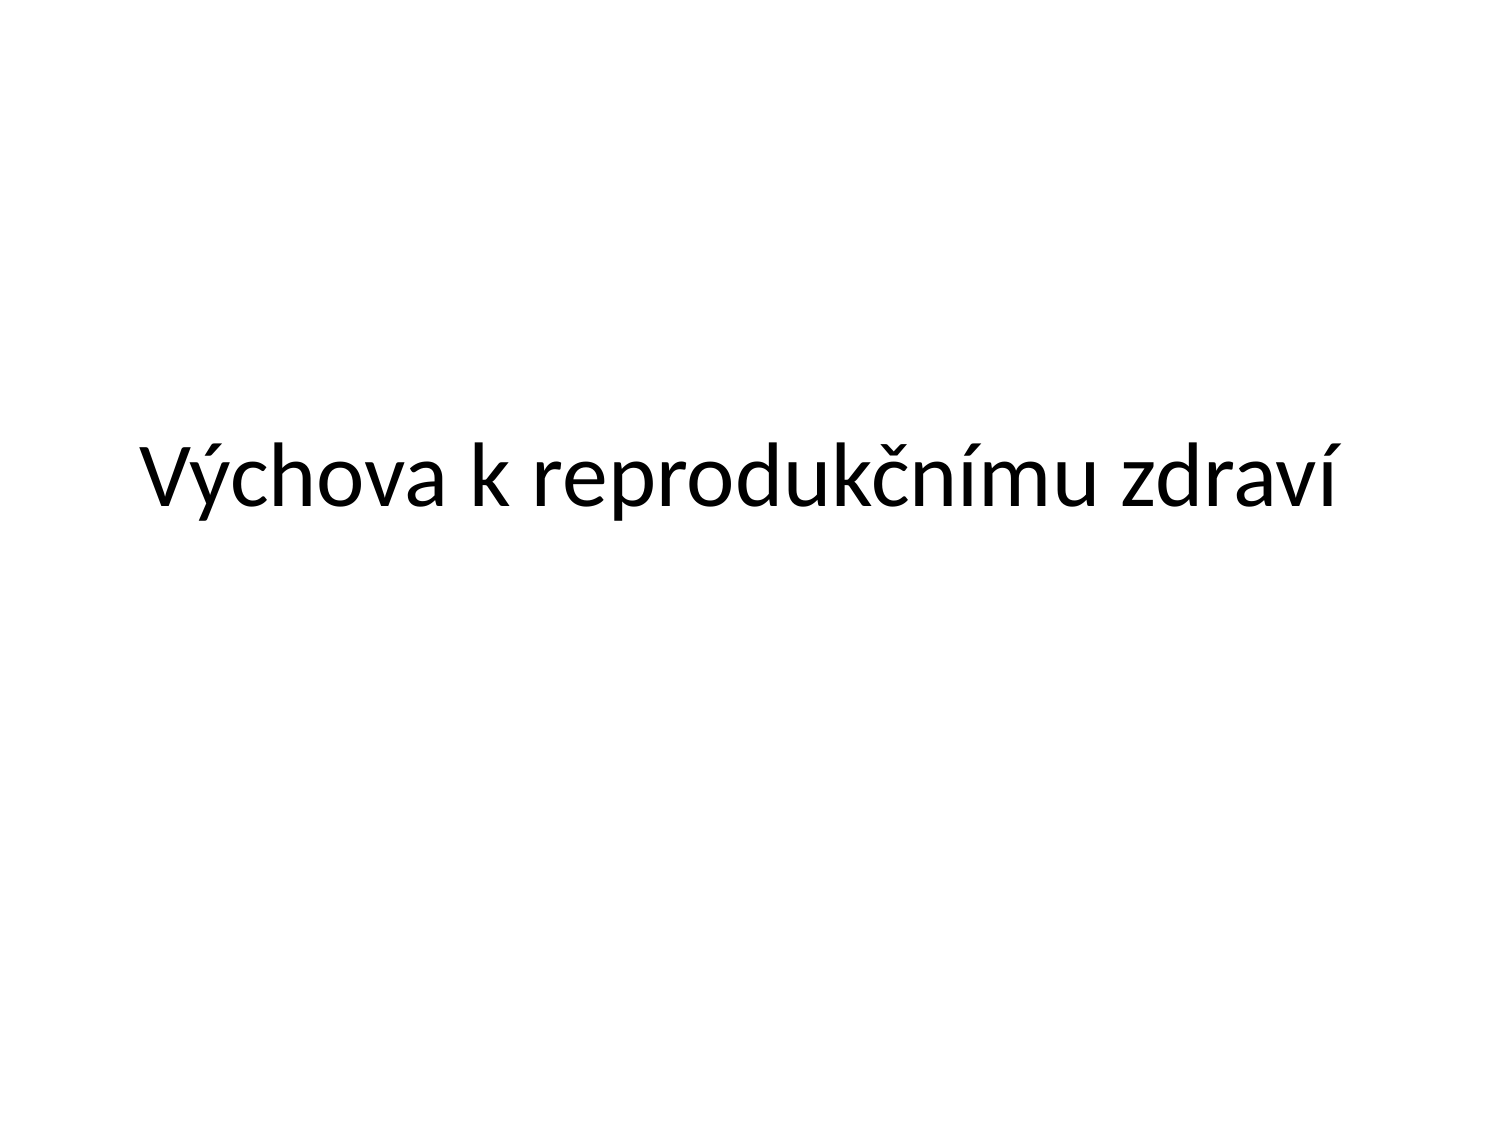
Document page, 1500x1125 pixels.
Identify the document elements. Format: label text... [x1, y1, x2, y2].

title Výchova k reprodukčnímu zdraví [112, 349, 1388, 591]
